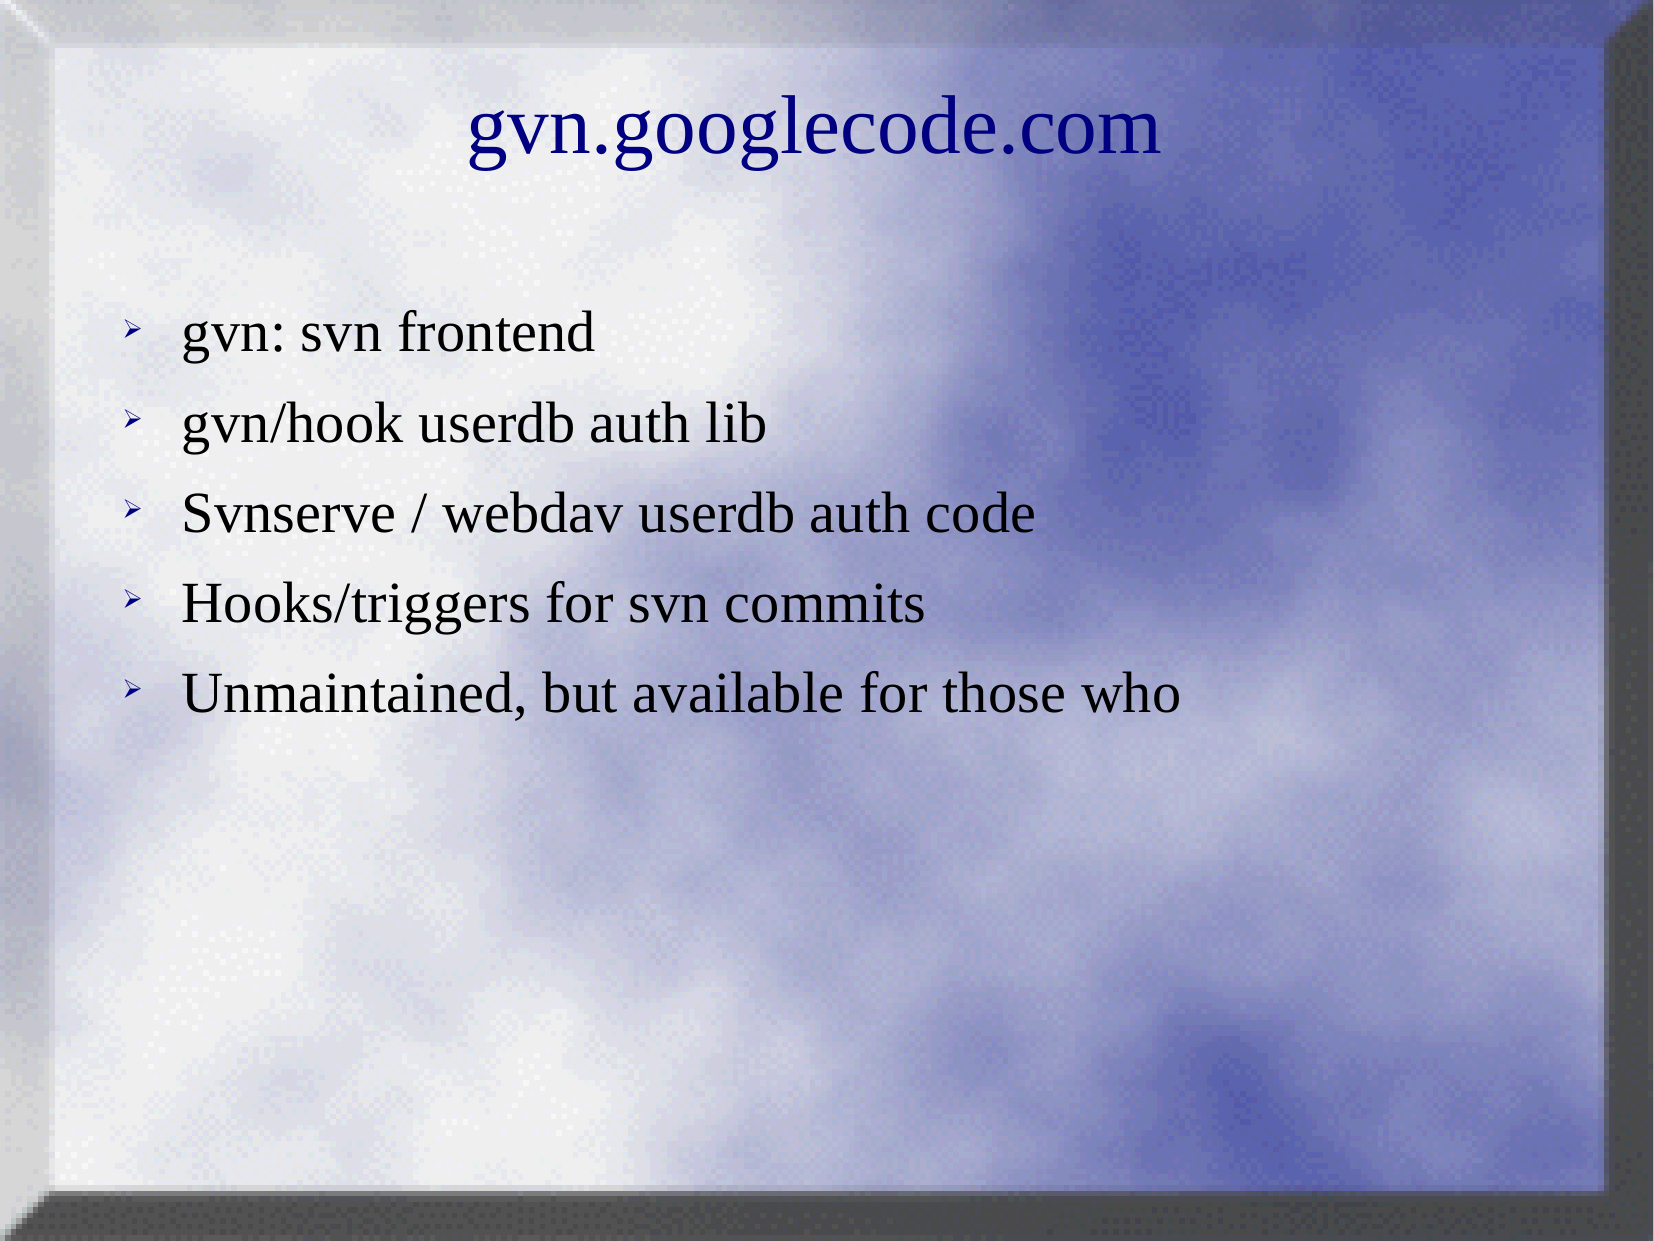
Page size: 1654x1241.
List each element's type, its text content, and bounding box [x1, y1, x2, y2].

list gvn: svn frontend gvn/hook userdb auth lib Svnserve / webdav userdb auth code Hooks/triggers for svn commits Unmaintained, but available for those who [122, 299, 1535, 808]
picture [0, 0, 1654, 1241]
title gvn.googlecode.com [195, 71, 1435, 179]
